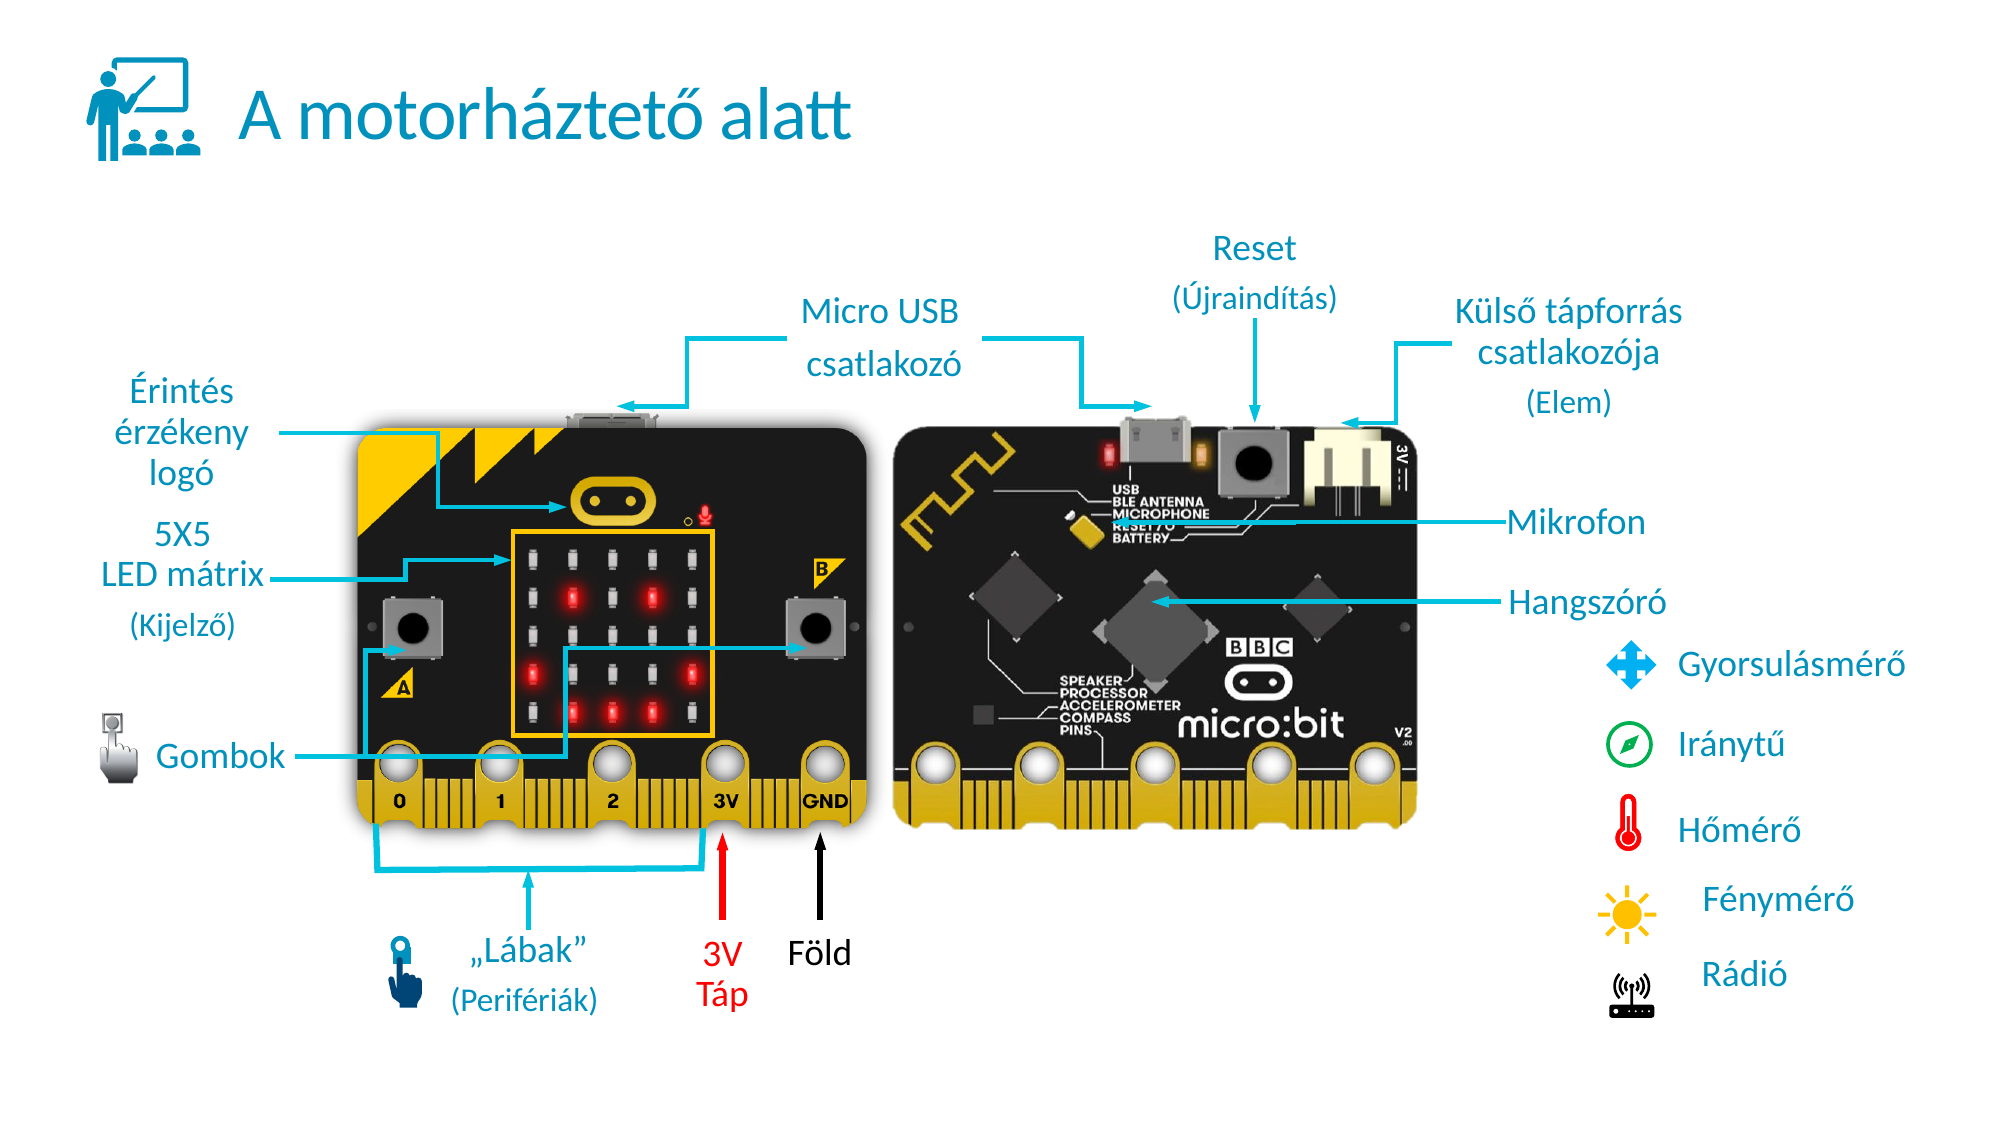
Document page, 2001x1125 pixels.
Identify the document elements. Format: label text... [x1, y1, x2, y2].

text_box 3V Táp [653, 933, 792, 1016]
text_box Mikrofon [1506, 501, 1682, 543]
text_box Reset (Újraindítás) [1151, 228, 1358, 319]
text_box Rádió [1701, 954, 2000, 996]
text_box Hangszóró [1508, 582, 1684, 624]
text_box Micro USB csatlakozó [786, 291, 982, 386]
text_box [392, 938, 411, 953]
picture [66, 696, 171, 800]
text_box Iránytű [1677, 723, 1923, 765]
picture [568, 650, 710, 733]
picture [336, 561, 563, 754]
picture [1595, 882, 1660, 947]
text_box Érintés érzékeny logó [84, 371, 280, 495]
picture [375, 953, 435, 1012]
picture [161, 747, 171, 765]
text_box Külső tápforrás csatlakozója (Elem) [1446, 291, 1692, 427]
text_box Hőmérő [1677, 810, 1923, 851]
picture [1599, 714, 1660, 775]
text_box Fénymérő [1702, 879, 2000, 921]
picture [515, 534, 710, 733]
text_box Gyorsulásmérő [1677, 644, 1923, 686]
text_box Gombok [171, 736, 295, 778]
text_box Föld [750, 932, 890, 974]
picture [1599, 963, 1664, 1028]
picture [1597, 791, 1660, 854]
title A motorháztető alatt [238, 78, 1922, 174]
text_box [1606, 640, 1657, 690]
picture [336, 321, 1454, 926]
text_box „Lábak” (Perifériák) [411, 929, 646, 1020]
text_box 5X5 LED mátrix (Kijelző) [95, 514, 270, 645]
